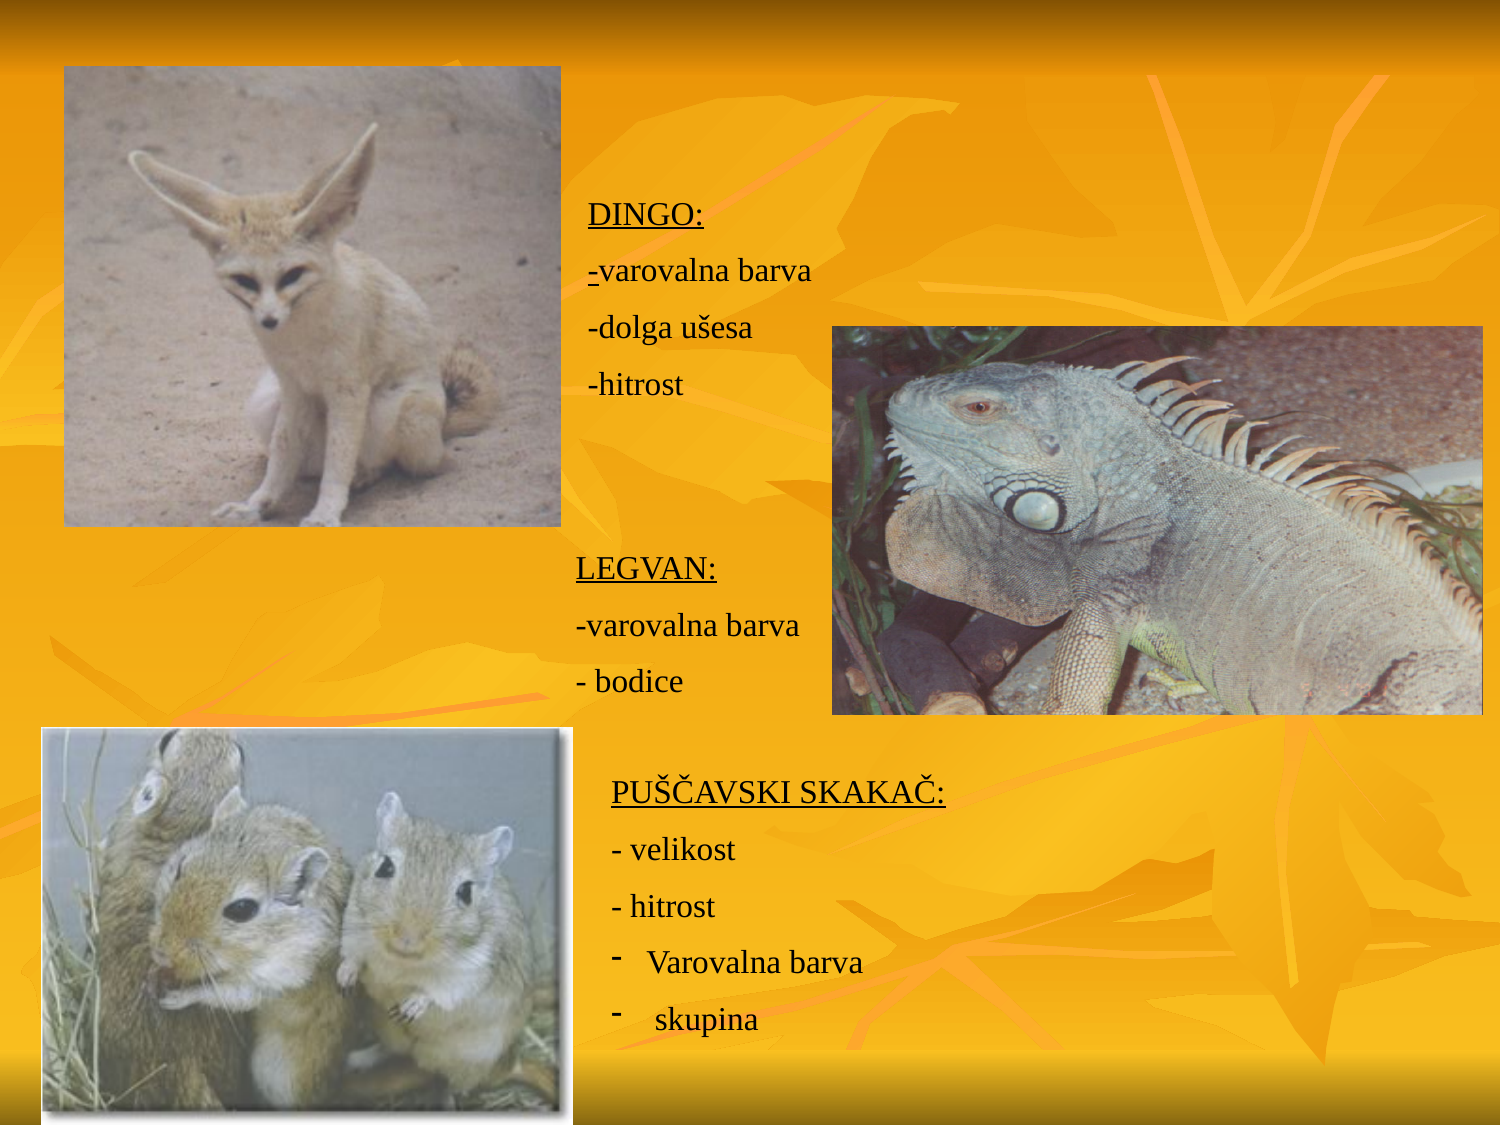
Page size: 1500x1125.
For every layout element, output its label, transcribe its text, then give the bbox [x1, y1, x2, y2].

picture [832, 326, 1483, 715]
text_box DINGO: -varovalna barva -dolga ušesa -hitrost [572, 184, 1235, 410]
text_box PUŠČAVSKI SKAKAČ: - velikost - hitrost Varovalna barva skupina [596, 763, 1341, 1045]
picture [41, 727, 573, 1125]
picture [64, 66, 561, 527]
text_box LEGVAN: -varovalna barva - bodice [560, 538, 975, 707]
